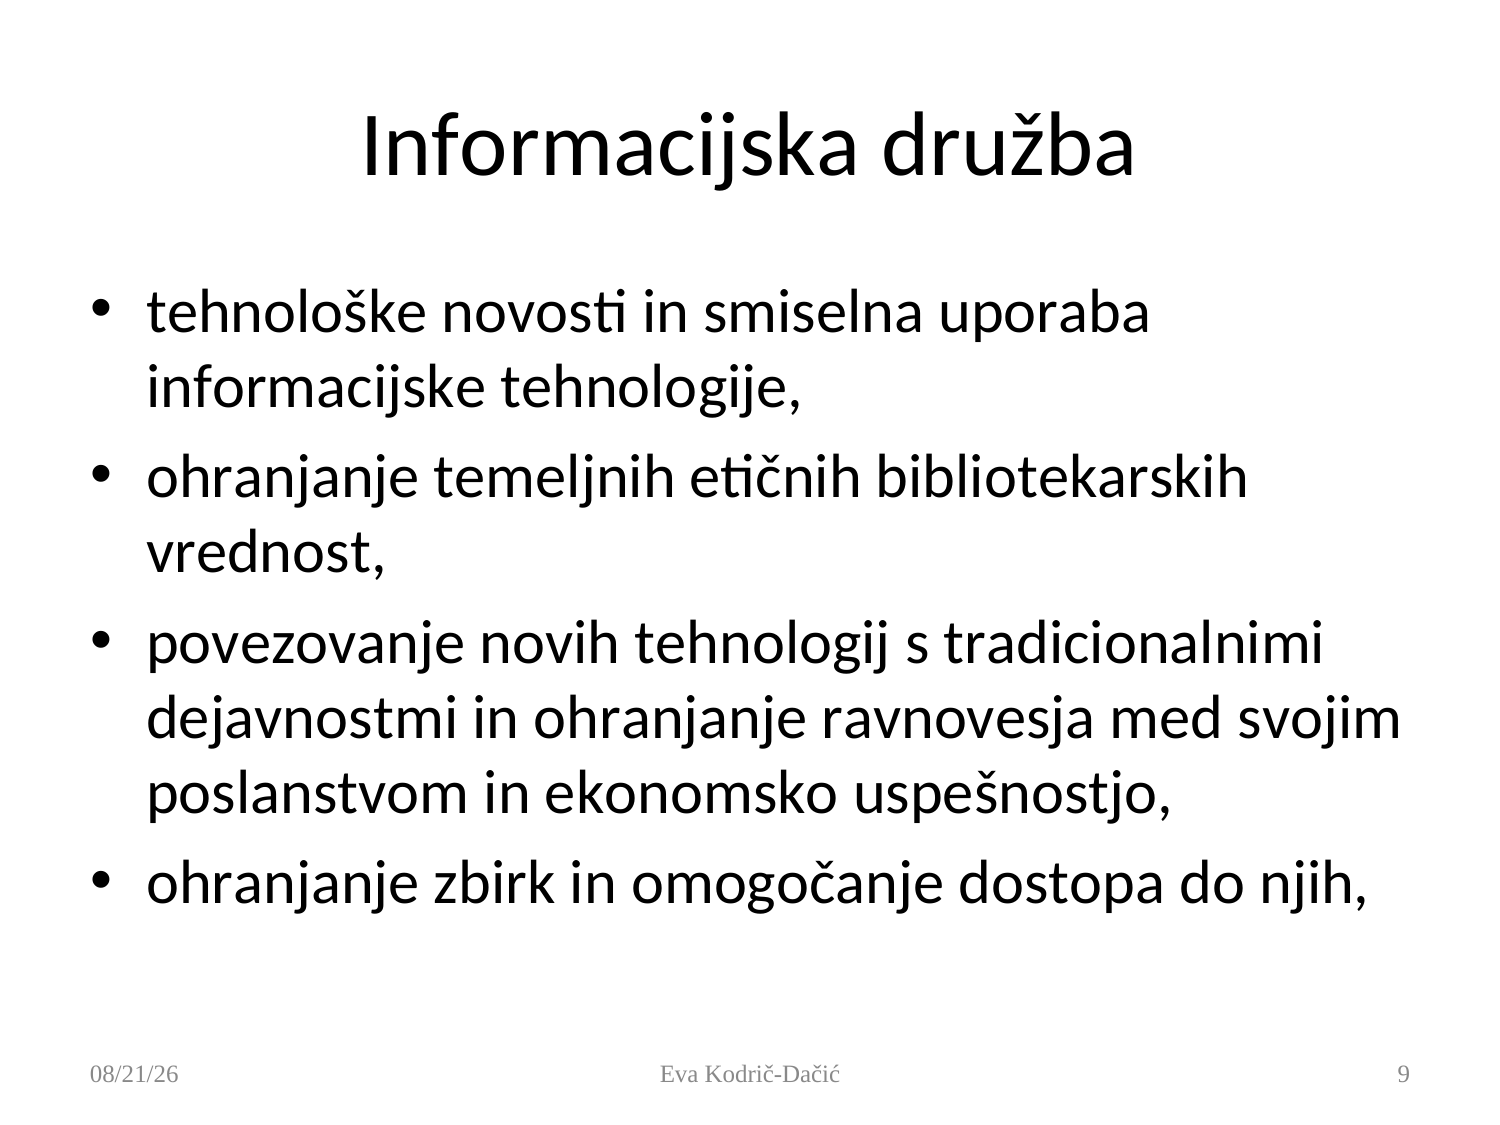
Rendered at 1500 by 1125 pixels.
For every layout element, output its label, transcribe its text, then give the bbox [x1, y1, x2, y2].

title Informacijska družba [75, 45, 1426, 233]
text_box <number> [1074, 1042, 1426, 1103]
list tehnološke novosti in smiselna uporaba informacijske tehnologije, ohranjanje temeljnih etičnih bibliotekarskih vrednost, povezovanje novih tehnologij s tradicionalnimi dejavnostmi in ohranjanje ravnovesja med svojim poslanstvom in ekonomsko uspešnostjo, ohranjanje zbirk in omogočanje dostopa do njih, [75, 262, 1426, 1125]
text_box 11/05/14 [74, 1042, 426, 1103]
text_box Eva Kodrič-Dačić [512, 1042, 988, 1103]
